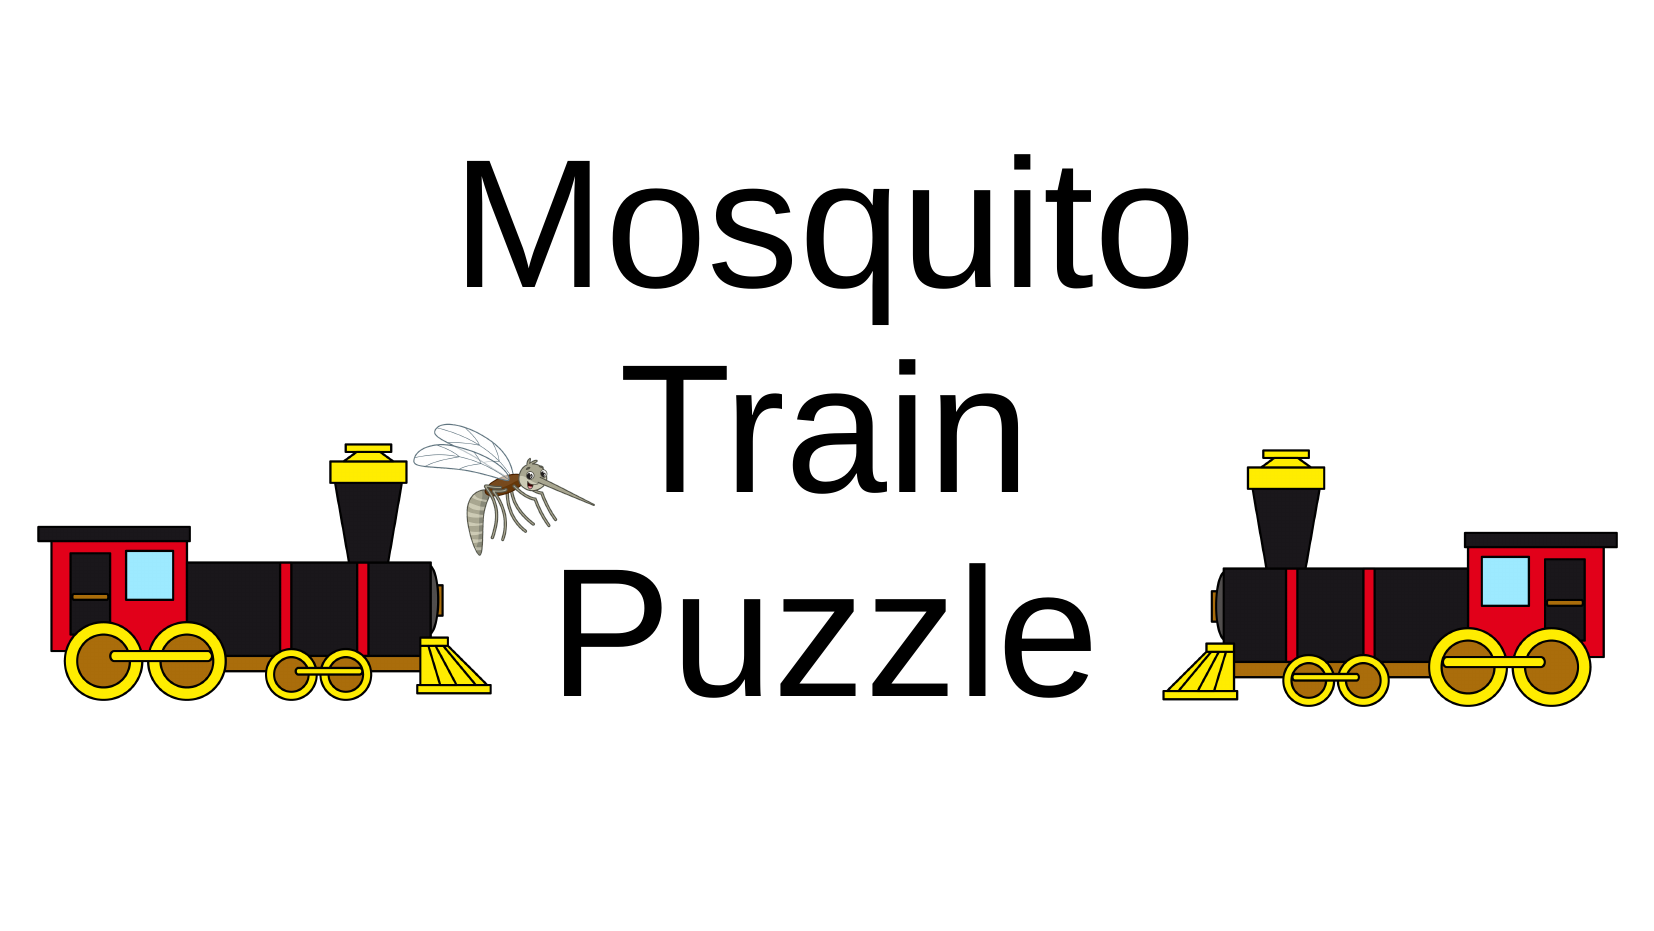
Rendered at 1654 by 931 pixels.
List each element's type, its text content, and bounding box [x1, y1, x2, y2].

picture [37, 443, 375, 701]
picture [1276, 449, 1618, 707]
text_box Mosquito Train Puzzle [375, 114, 1276, 931]
